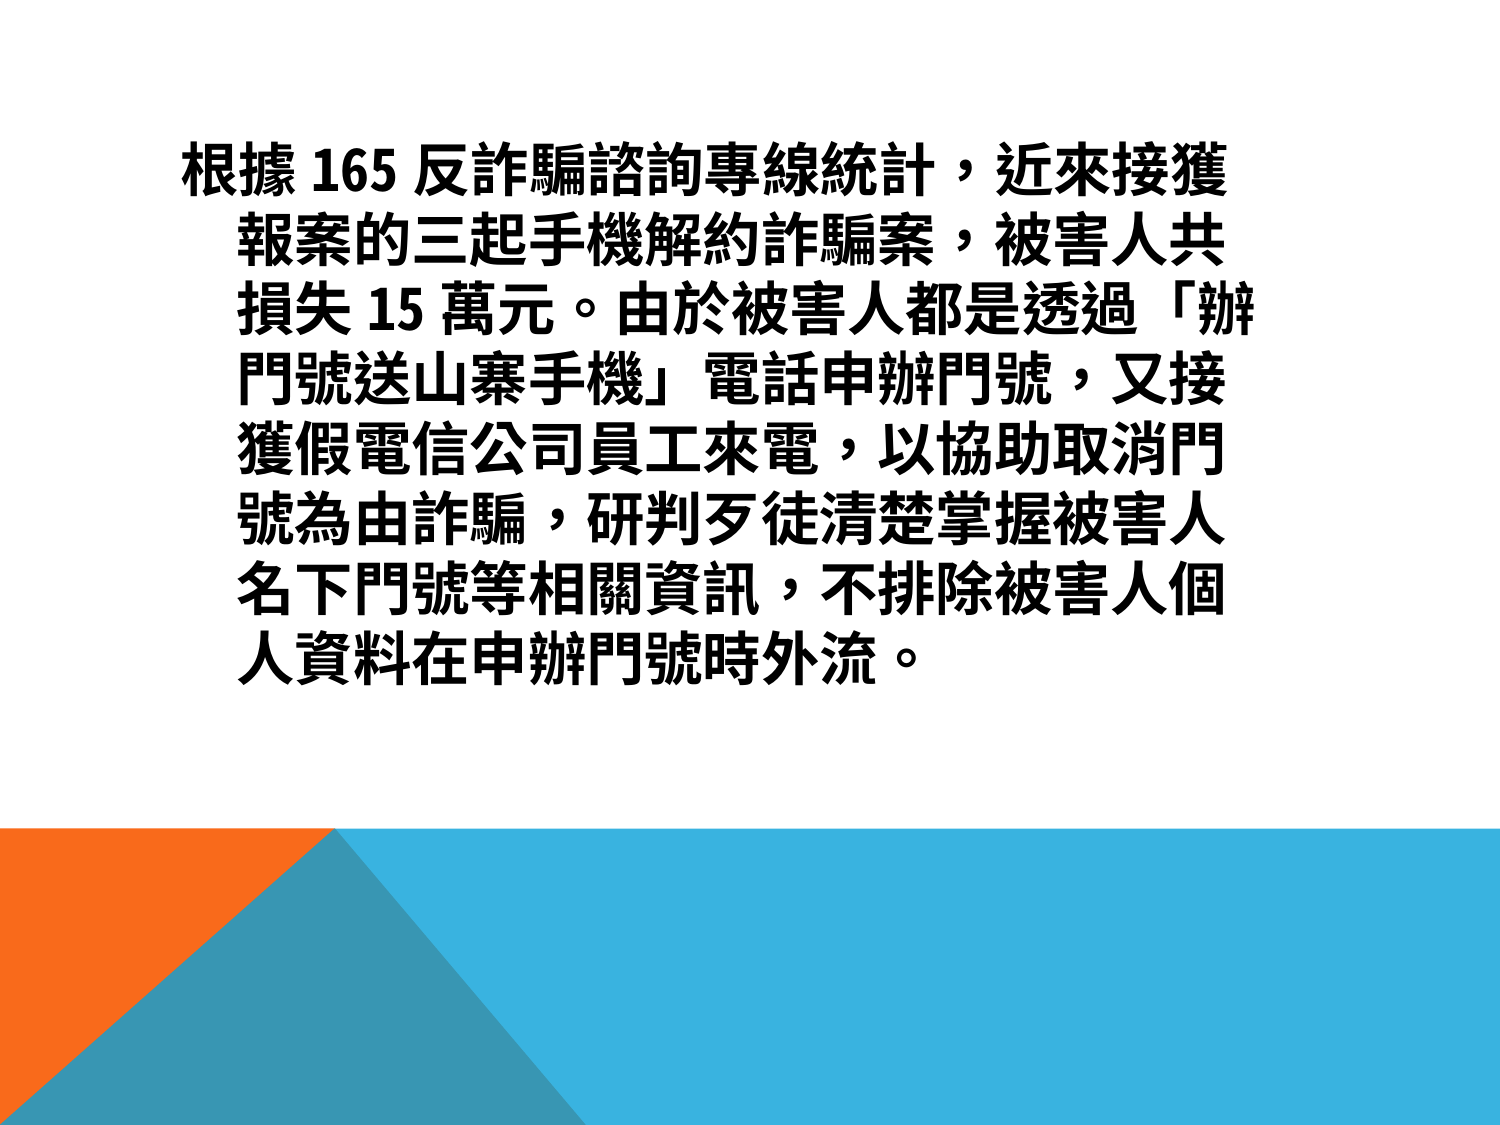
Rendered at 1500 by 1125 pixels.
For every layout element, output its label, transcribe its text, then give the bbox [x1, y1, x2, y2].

list 根據165反詐騙諮詢專線統計，近來接獲報案的三起手機解約詐騙案，被害人共損失15萬元。由於被害人都是透過「辦門號送山寨手機」電話申辦門號，又接獲假電信公司員工來電，以協助取消門號為由詐騙，研判歹徒清楚掌握被害人名下門號等相關資訊，不排除被害人個人資料在申辦門號時外流。 [165, 125, 1294, 962]
